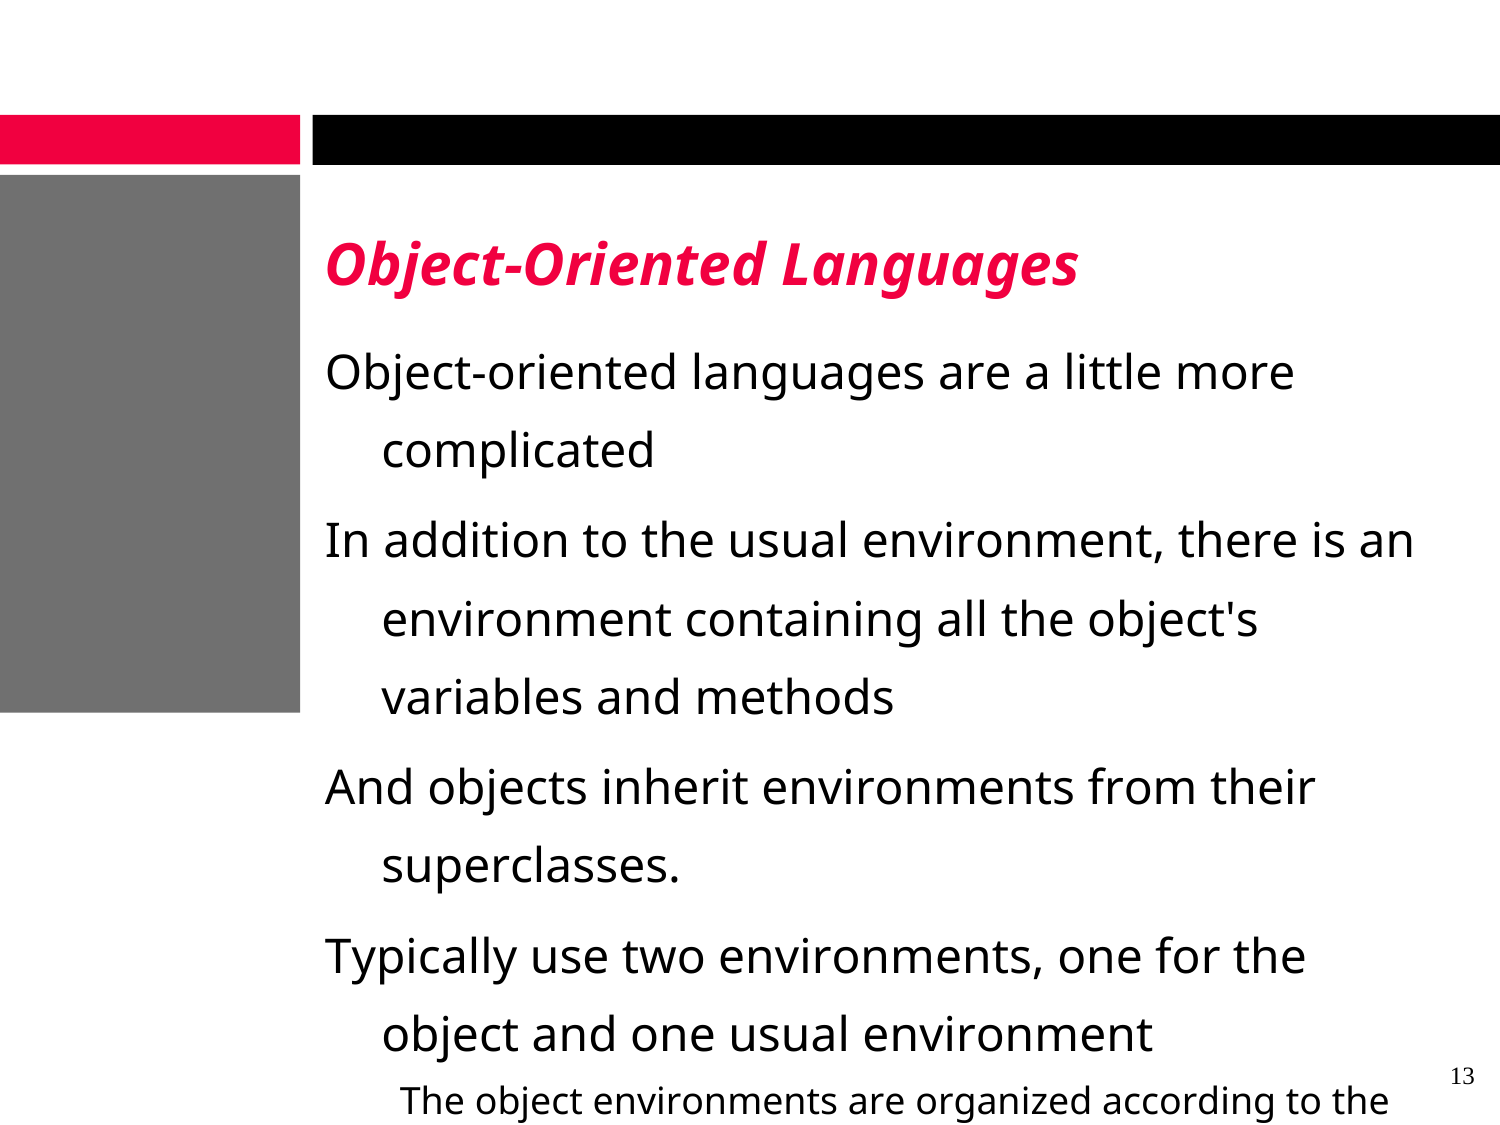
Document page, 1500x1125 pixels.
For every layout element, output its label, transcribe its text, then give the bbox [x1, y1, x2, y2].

title Object-Oriented Languages [324, 187, 1450, 324]
list Object-oriented languages are a little more complicated In addition to the usual environment, there is an environment containing all the object's variables and methods And objects inherit environments from their superclasses. Typically use two environments, one for the object and one usual environment The object environments are organized according to the inheritance tree [324, 324, 1450, 1051]
